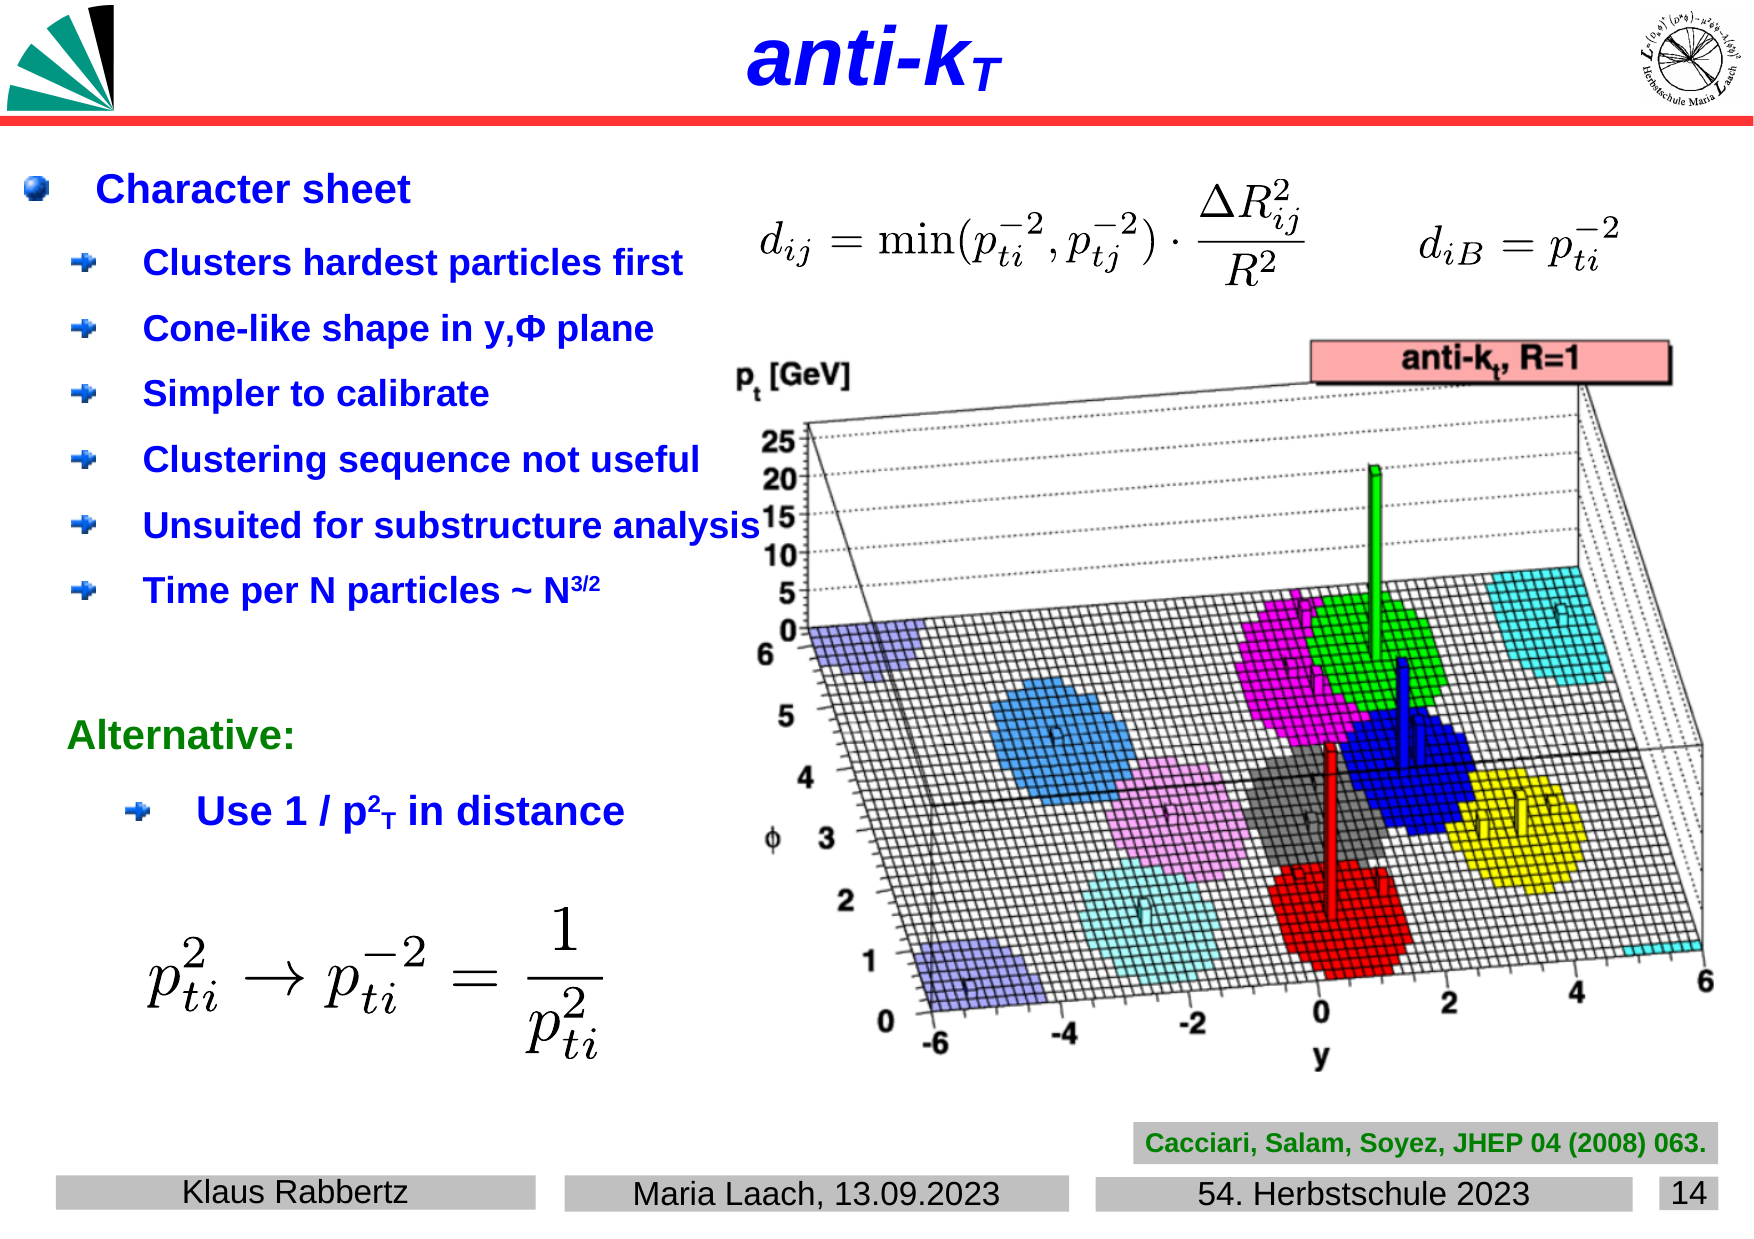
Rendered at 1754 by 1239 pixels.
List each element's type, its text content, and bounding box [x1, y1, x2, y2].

picture [722, 319, 1730, 1089]
picture [7, 5, 114, 112]
list Character sheet Clusters hardest particles first Cone-like shape in y,Φ plane Simpler to calibrate Clustering sequence not useful Unsuited for substructure analysis Time per N particles ~ N3/2 [12, 165, 766, 612]
picture [1417, 216, 1621, 271]
title anti-kT [129, 0, 1617, 114]
picture [766, 179, 1305, 286]
picture [147, 907, 603, 1059]
list Alternative: Use 1 / p2T in distance [66, 712, 684, 875]
text_box Cacciari, Salam, Soyez, JHEP 04 (2008) 063. [1133, 1122, 1719, 1165]
picture [1641, 11, 1741, 106]
